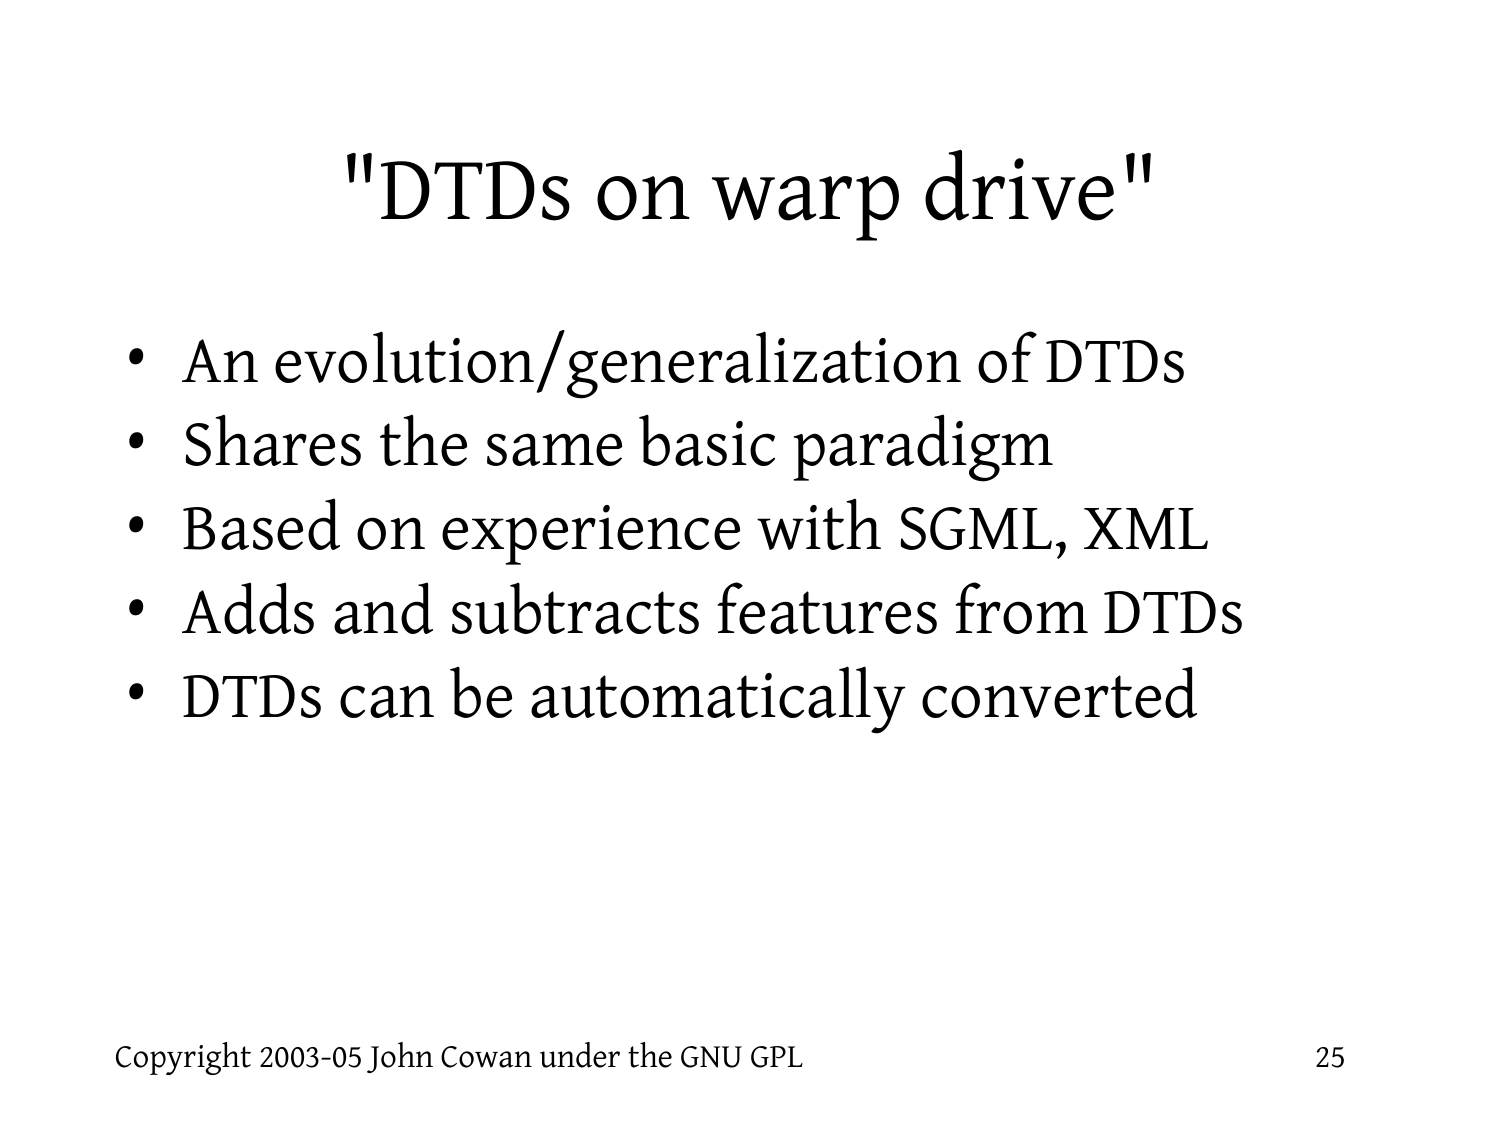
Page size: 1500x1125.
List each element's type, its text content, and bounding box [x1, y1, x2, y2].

list An evolution/generalization of DTDs Shares the same basic paradigm Based on experience with SGML, XML Adds and subtracts features from DTDs DTDs can be automatically converted [112, 324, 1388, 1000]
title "DTDs on warp drive" [112, 99, 1388, 288]
